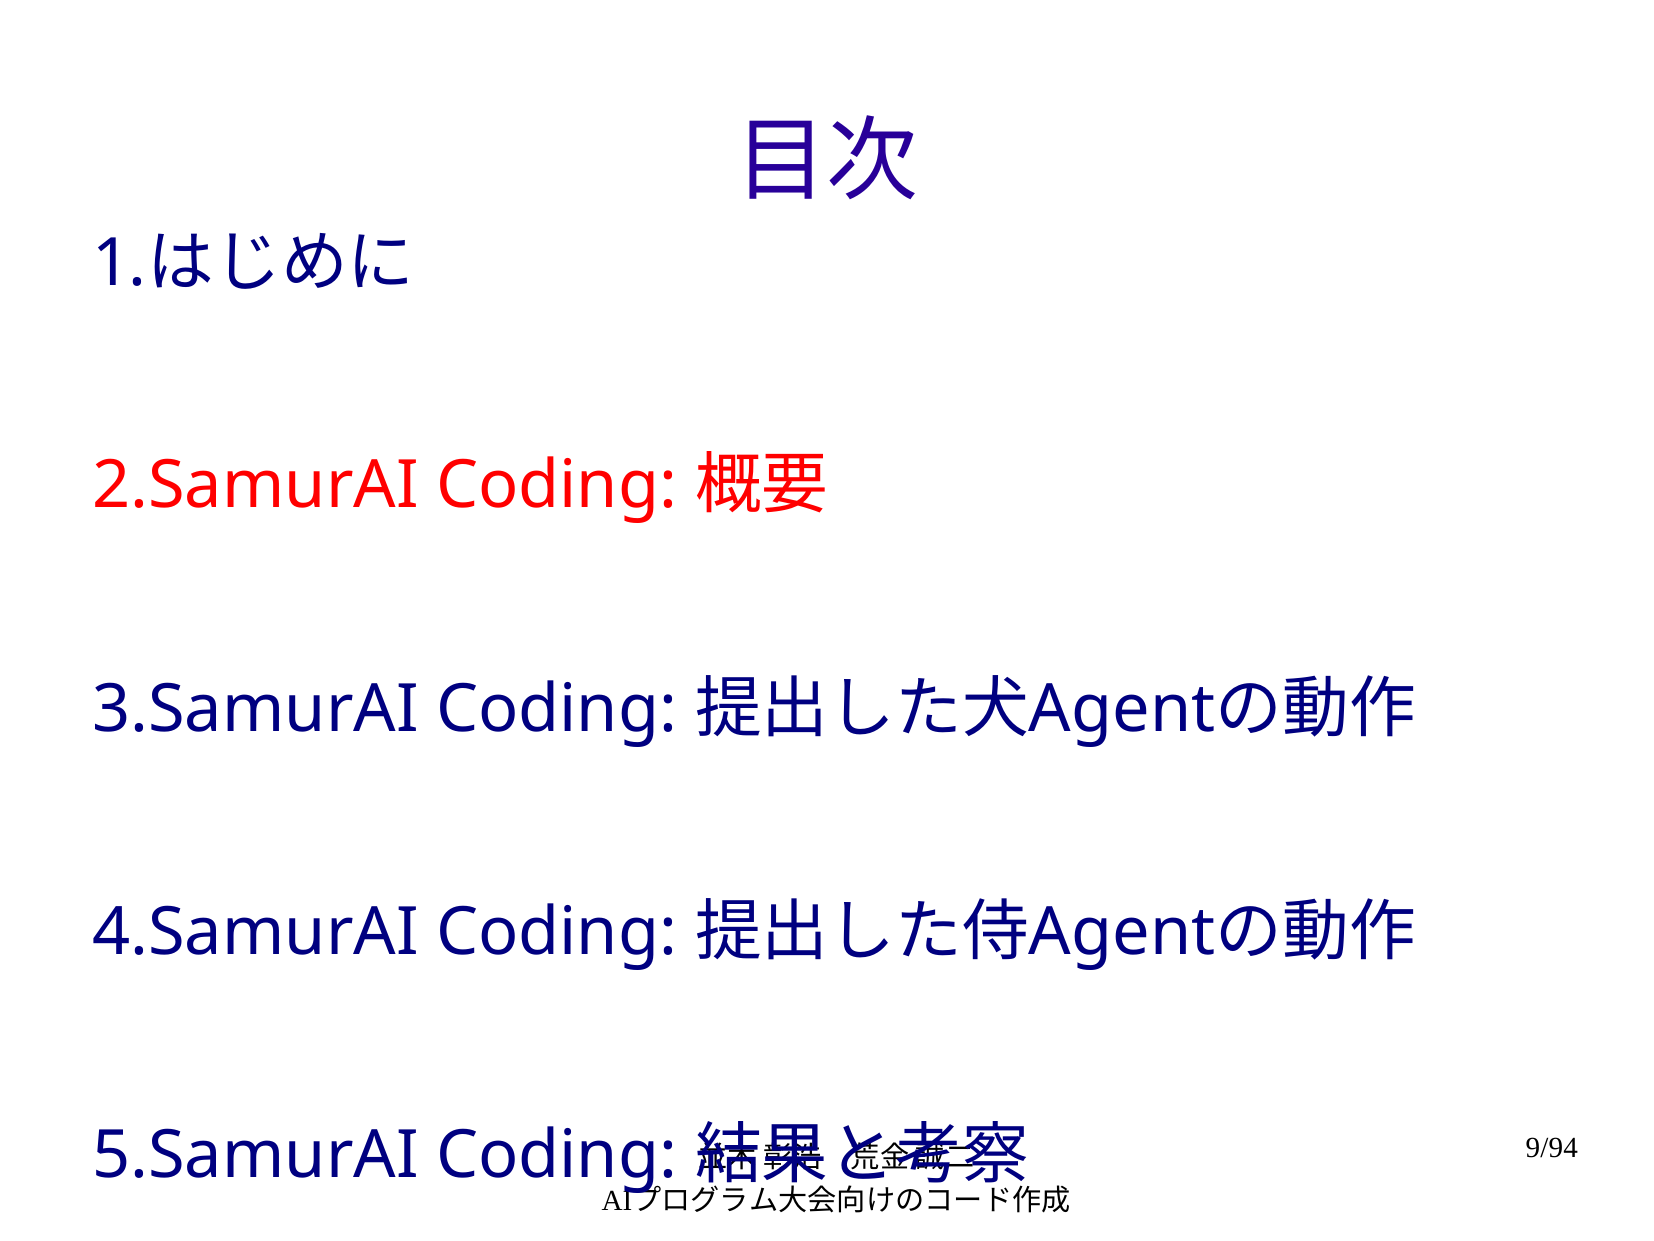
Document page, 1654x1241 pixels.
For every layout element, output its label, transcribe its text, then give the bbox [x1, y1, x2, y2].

list はじめに SamurAI Coding: 概要 SamurAI Coding: 提出した犬Agentの動作 SamurAI Coding: 提出した侍Agentの動作 SamurAI Coding: 結果と考察 Mario AI Championship [92, 207, 1548, 1241]
title 目次 [82, 49, 1571, 257]
